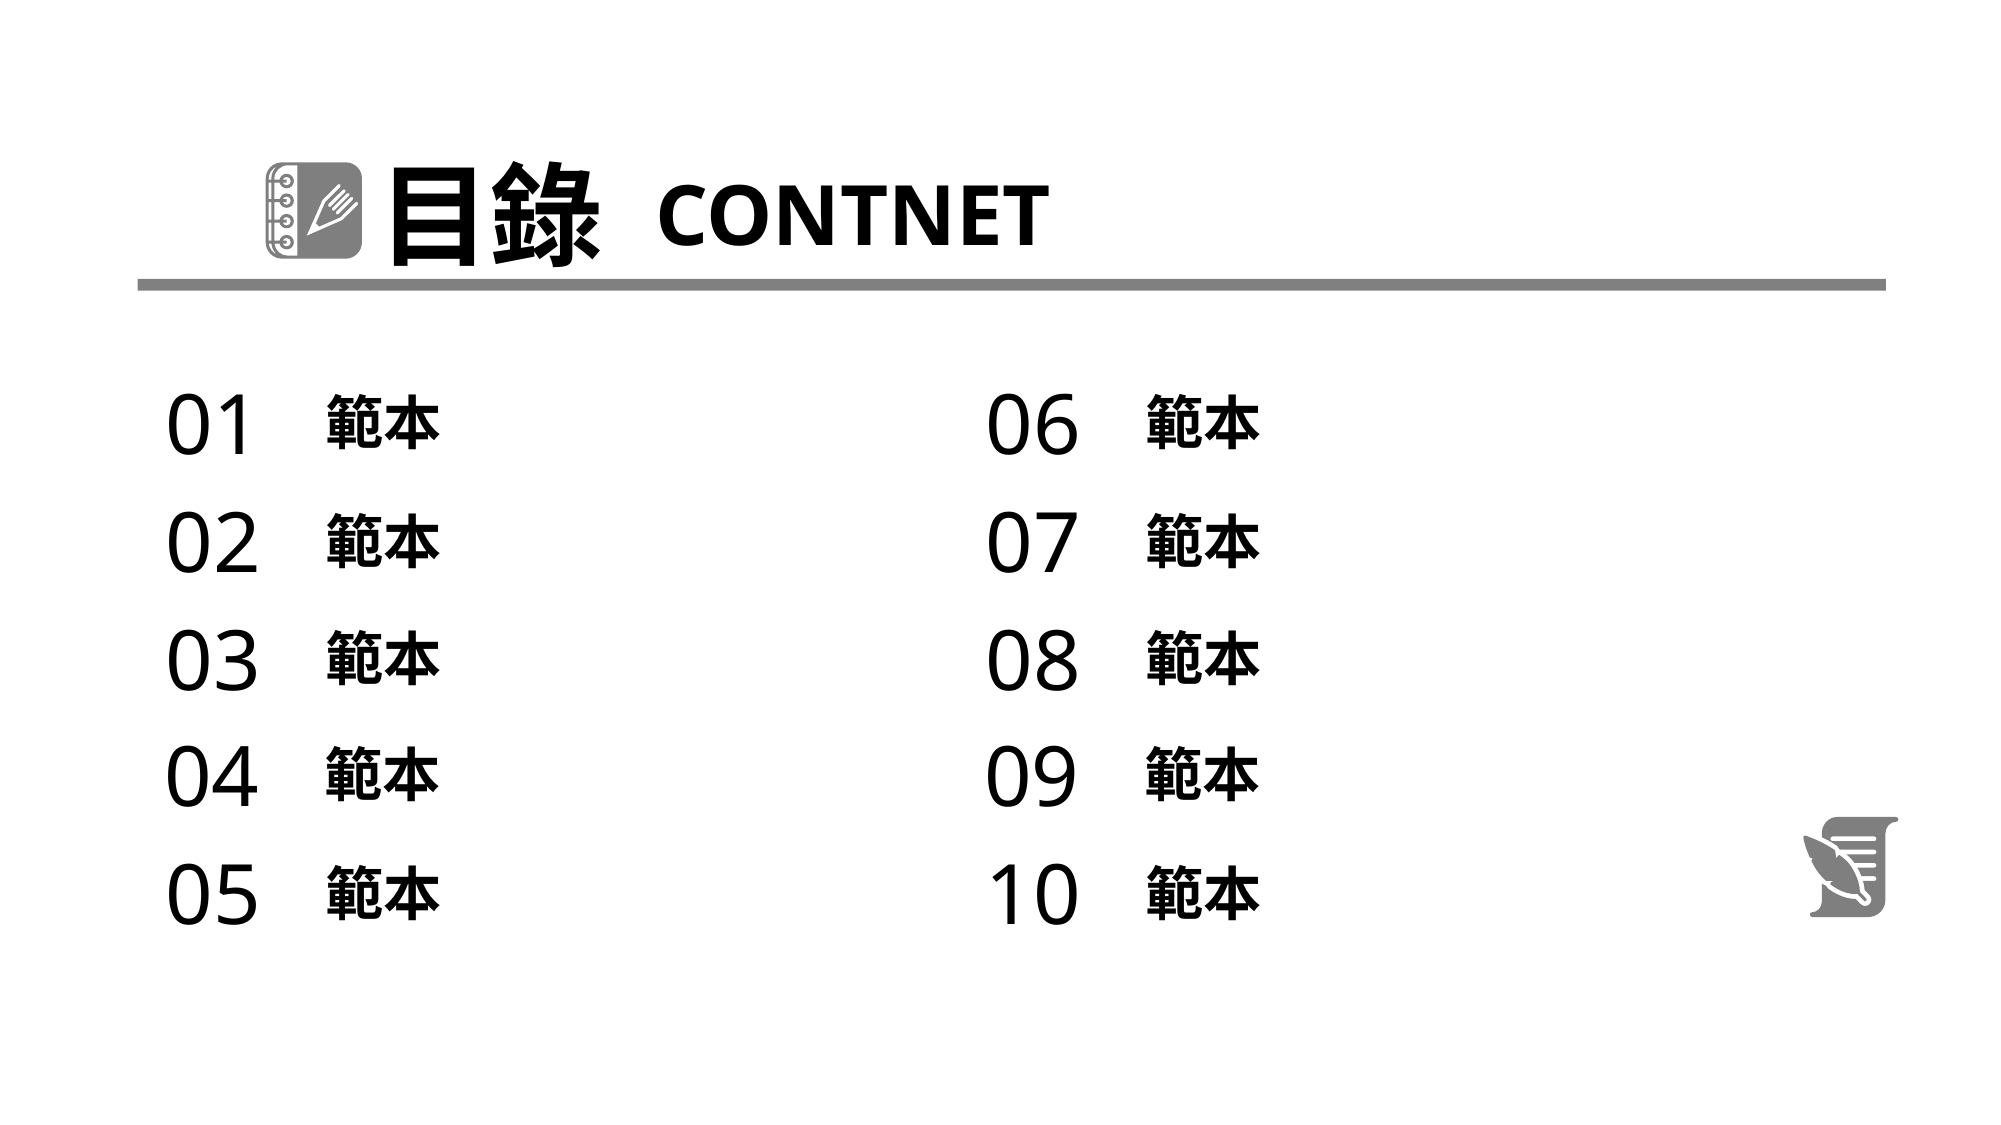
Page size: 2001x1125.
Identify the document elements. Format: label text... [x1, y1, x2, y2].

text_box 08 [970, 599, 1096, 715]
text_box 範本 [310, 849, 458, 935]
text_box 範本 [1129, 731, 1276, 817]
text_box 06 [970, 363, 1096, 479]
text_box 範本 [1130, 378, 1278, 464]
text_box 目錄 [363, 137, 619, 278]
text_box 範本 [309, 731, 456, 817]
text_box 03 [150, 599, 276, 715]
text_box 02 [150, 482, 276, 597]
text_box 範本 [310, 378, 458, 464]
text_box 範本 [1130, 849, 1278, 935]
text_box 09 [969, 716, 1094, 831]
text_box 01 [150, 363, 276, 479]
text_box [137, 278, 1886, 291]
text_box [265, 162, 362, 259]
text_box 範本 [310, 615, 458, 700]
text_box 04 [149, 716, 275, 831]
text_box 範本 [1130, 615, 1278, 700]
text_box [1809, 816, 1899, 918]
text_box CONTNET [640, 154, 1067, 270]
text_box 05 [150, 834, 276, 950]
text_box [1803, 835, 1867, 902]
text_box 07 [970, 482, 1096, 597]
text_box 範本 [310, 497, 458, 583]
text_box 範本 [1130, 497, 1278, 583]
text_box 10 [970, 834, 1096, 950]
